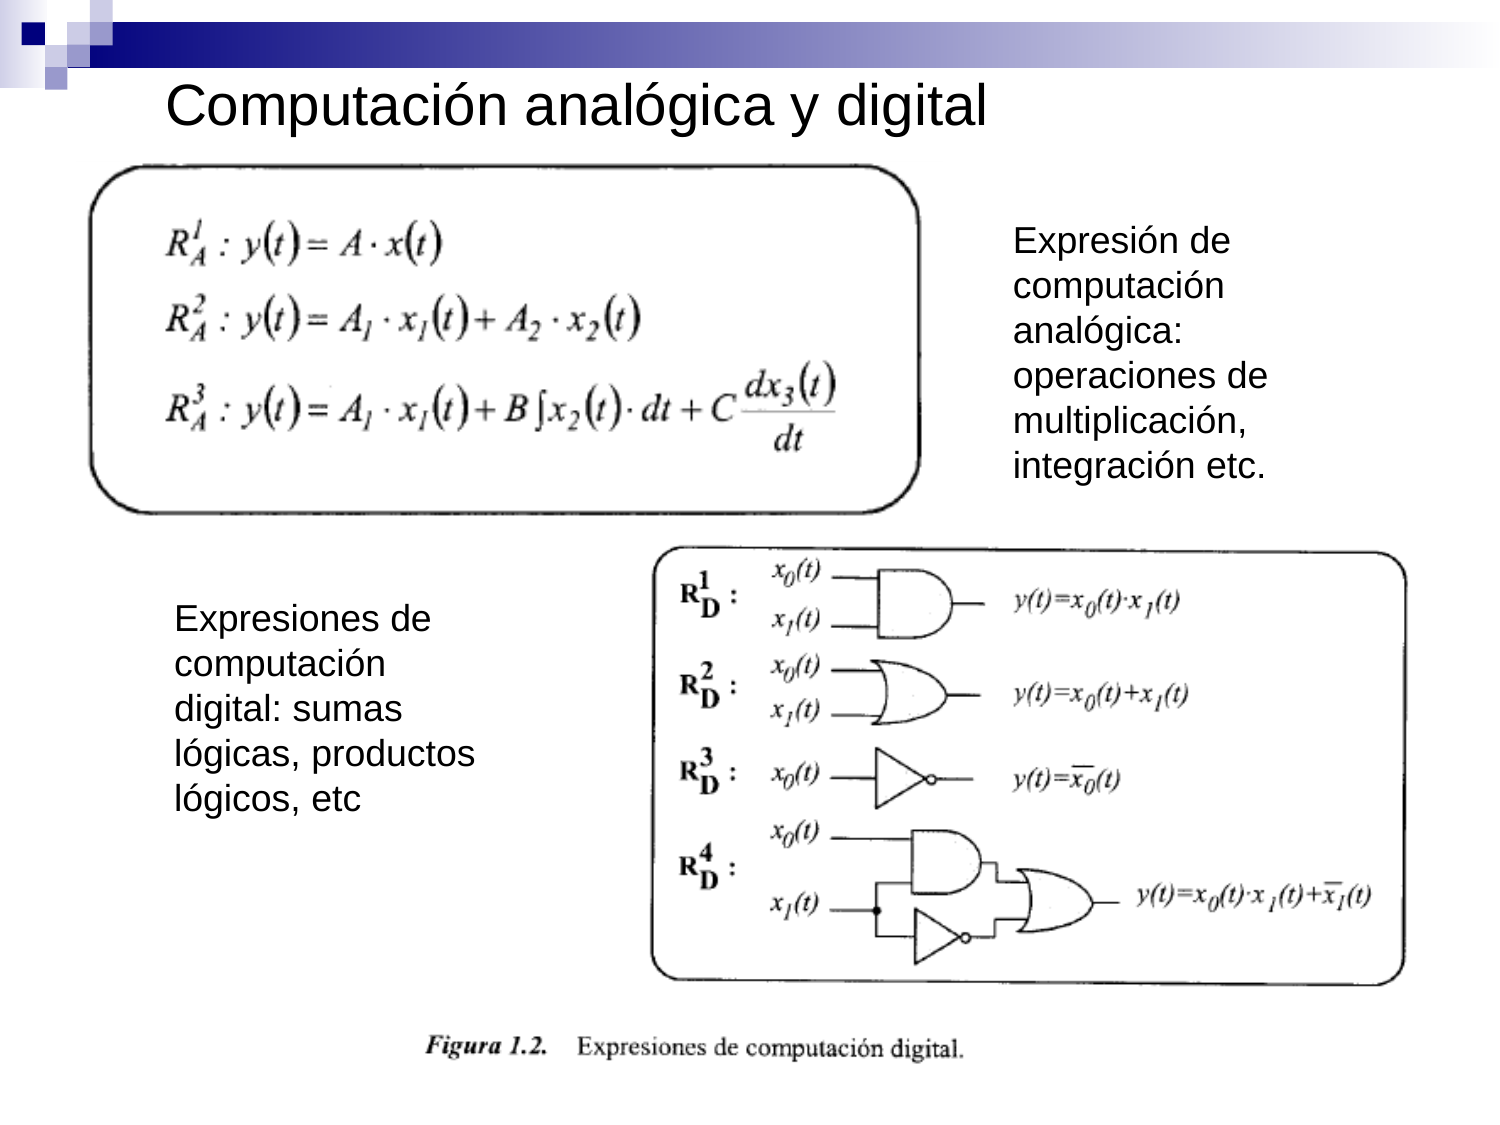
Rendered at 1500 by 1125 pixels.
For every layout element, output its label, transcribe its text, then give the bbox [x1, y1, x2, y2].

text_box Expresión de computación analógica: operaciones de multiplicación, integración etc. [998, 207, 1306, 494]
title Computación analógica y digital [150, 54, 1500, 150]
picture [76, 160, 943, 520]
picture [407, 527, 1424, 1083]
text_box Expresiones de computación digital: sumas lógicas, productos lógicos, etc [159, 586, 514, 827]
